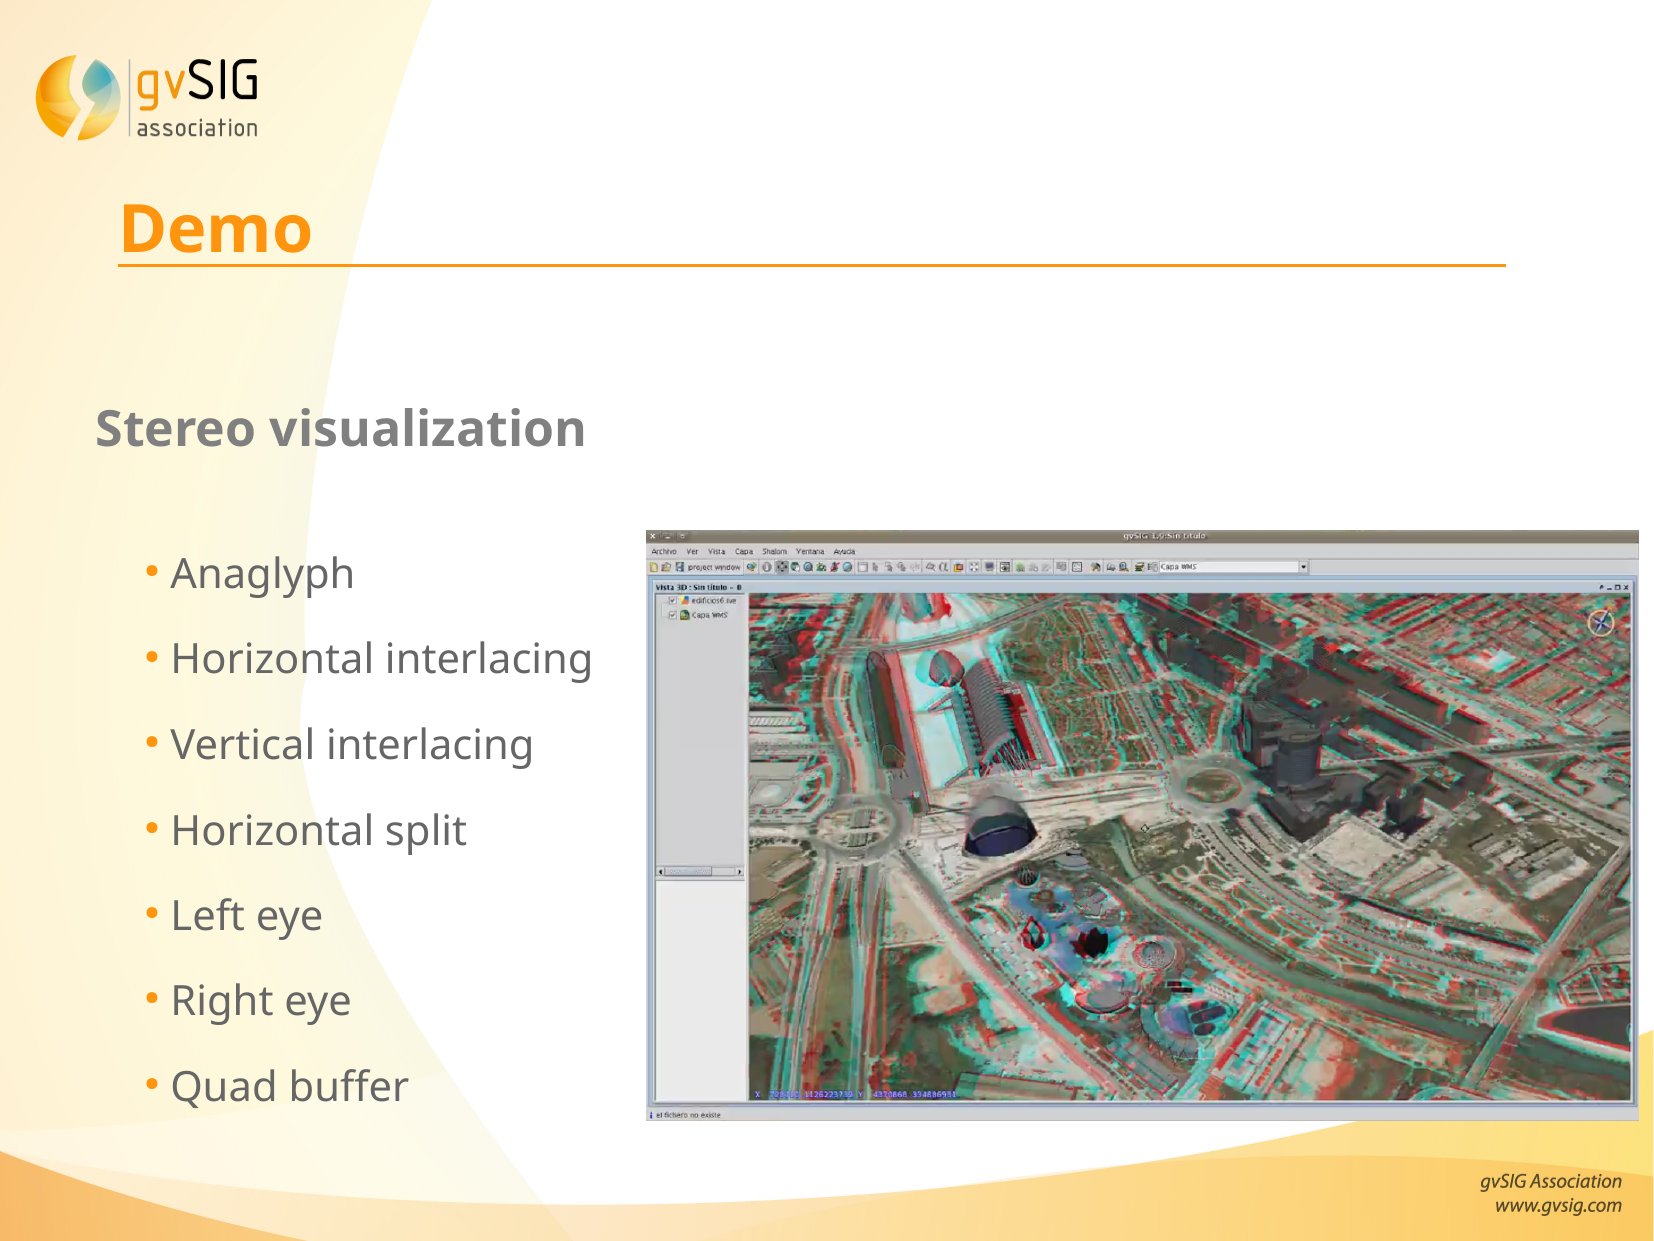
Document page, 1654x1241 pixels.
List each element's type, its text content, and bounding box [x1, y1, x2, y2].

title Demo [118, 177, 1607, 276]
text_box Anaglyph Horizontal interlacing Vertical interlacing Horizontal split Left eye Right eye Quad buffer [129, 507, 841, 1008]
picture [0, 0, 1654, 1241]
title Stereo visualization [82, 382, 734, 472]
